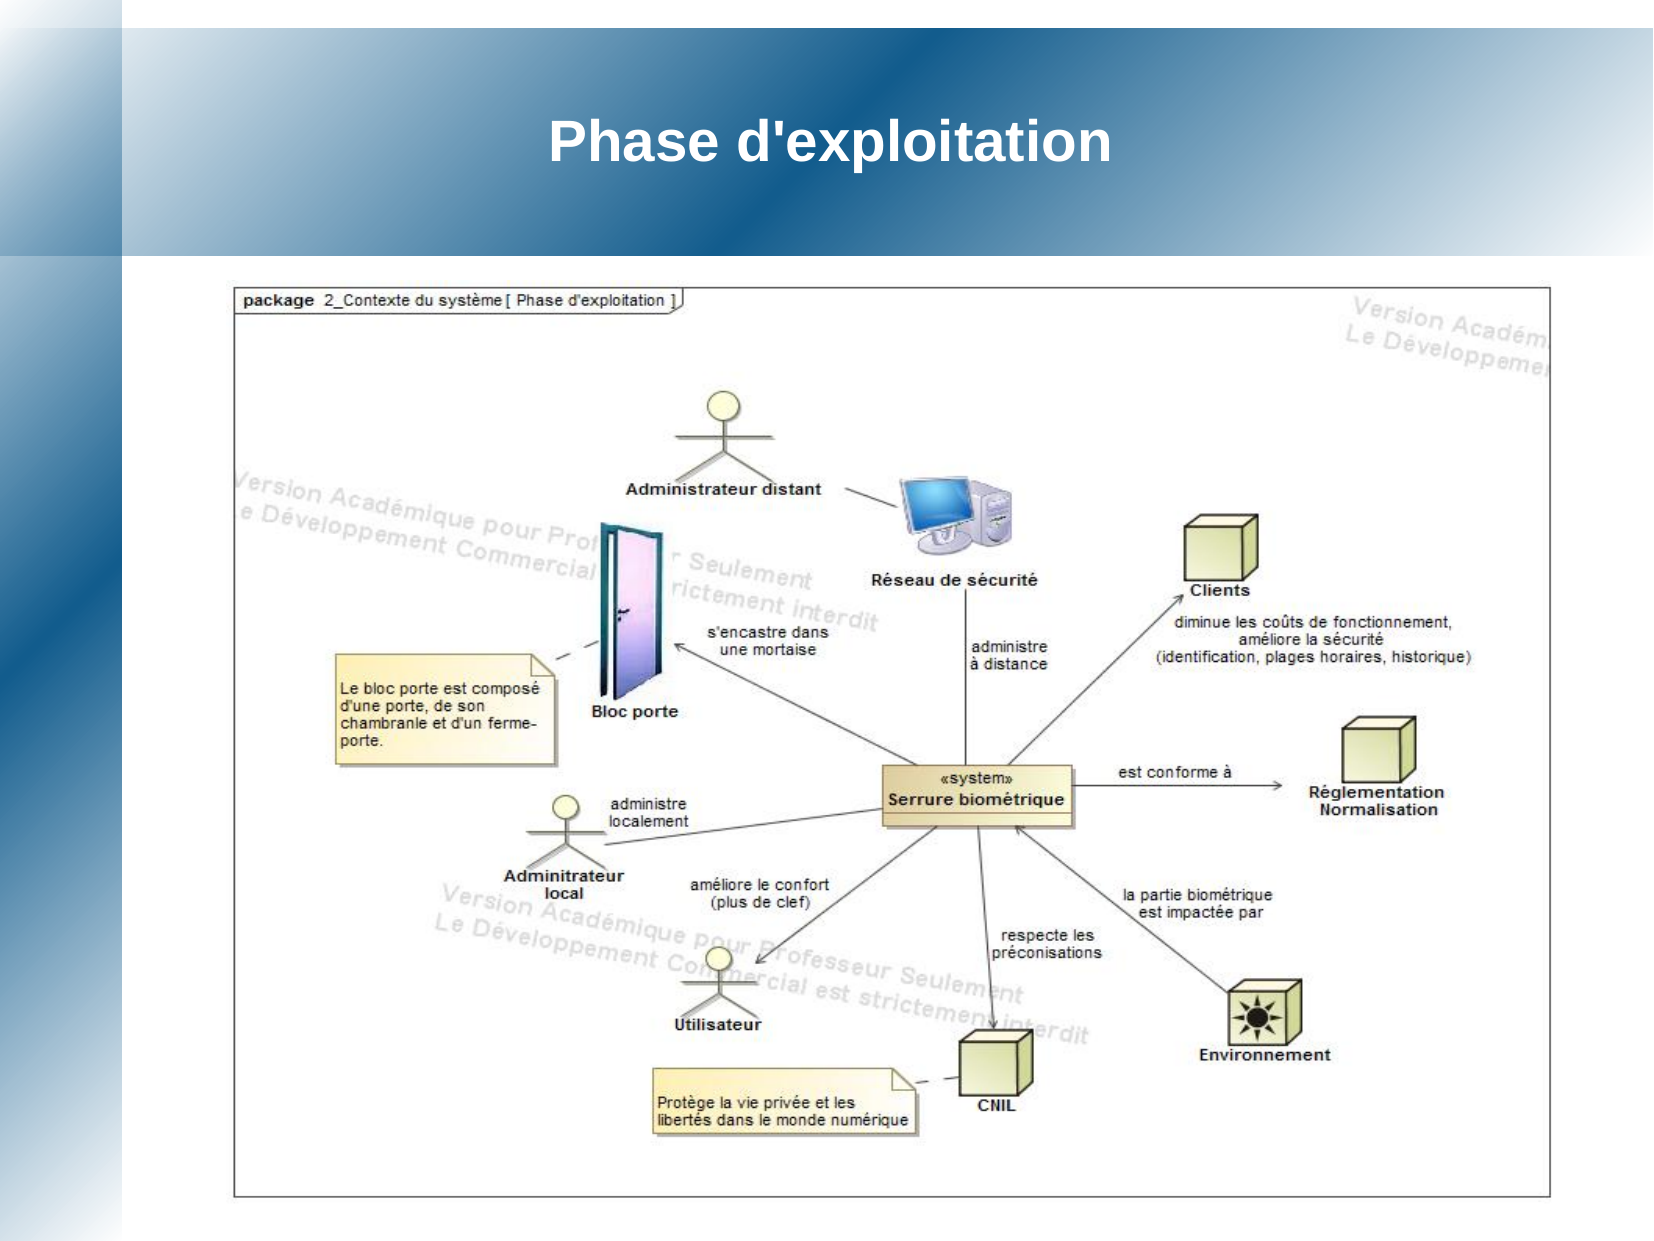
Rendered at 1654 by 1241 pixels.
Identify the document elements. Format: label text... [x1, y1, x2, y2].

picture [226, 1167, 1573, 1218]
picture [226, 280, 1573, 323]
title Phase d'exploitation [125, 45, 1537, 238]
subtitle [127, 323, 1603, 1167]
